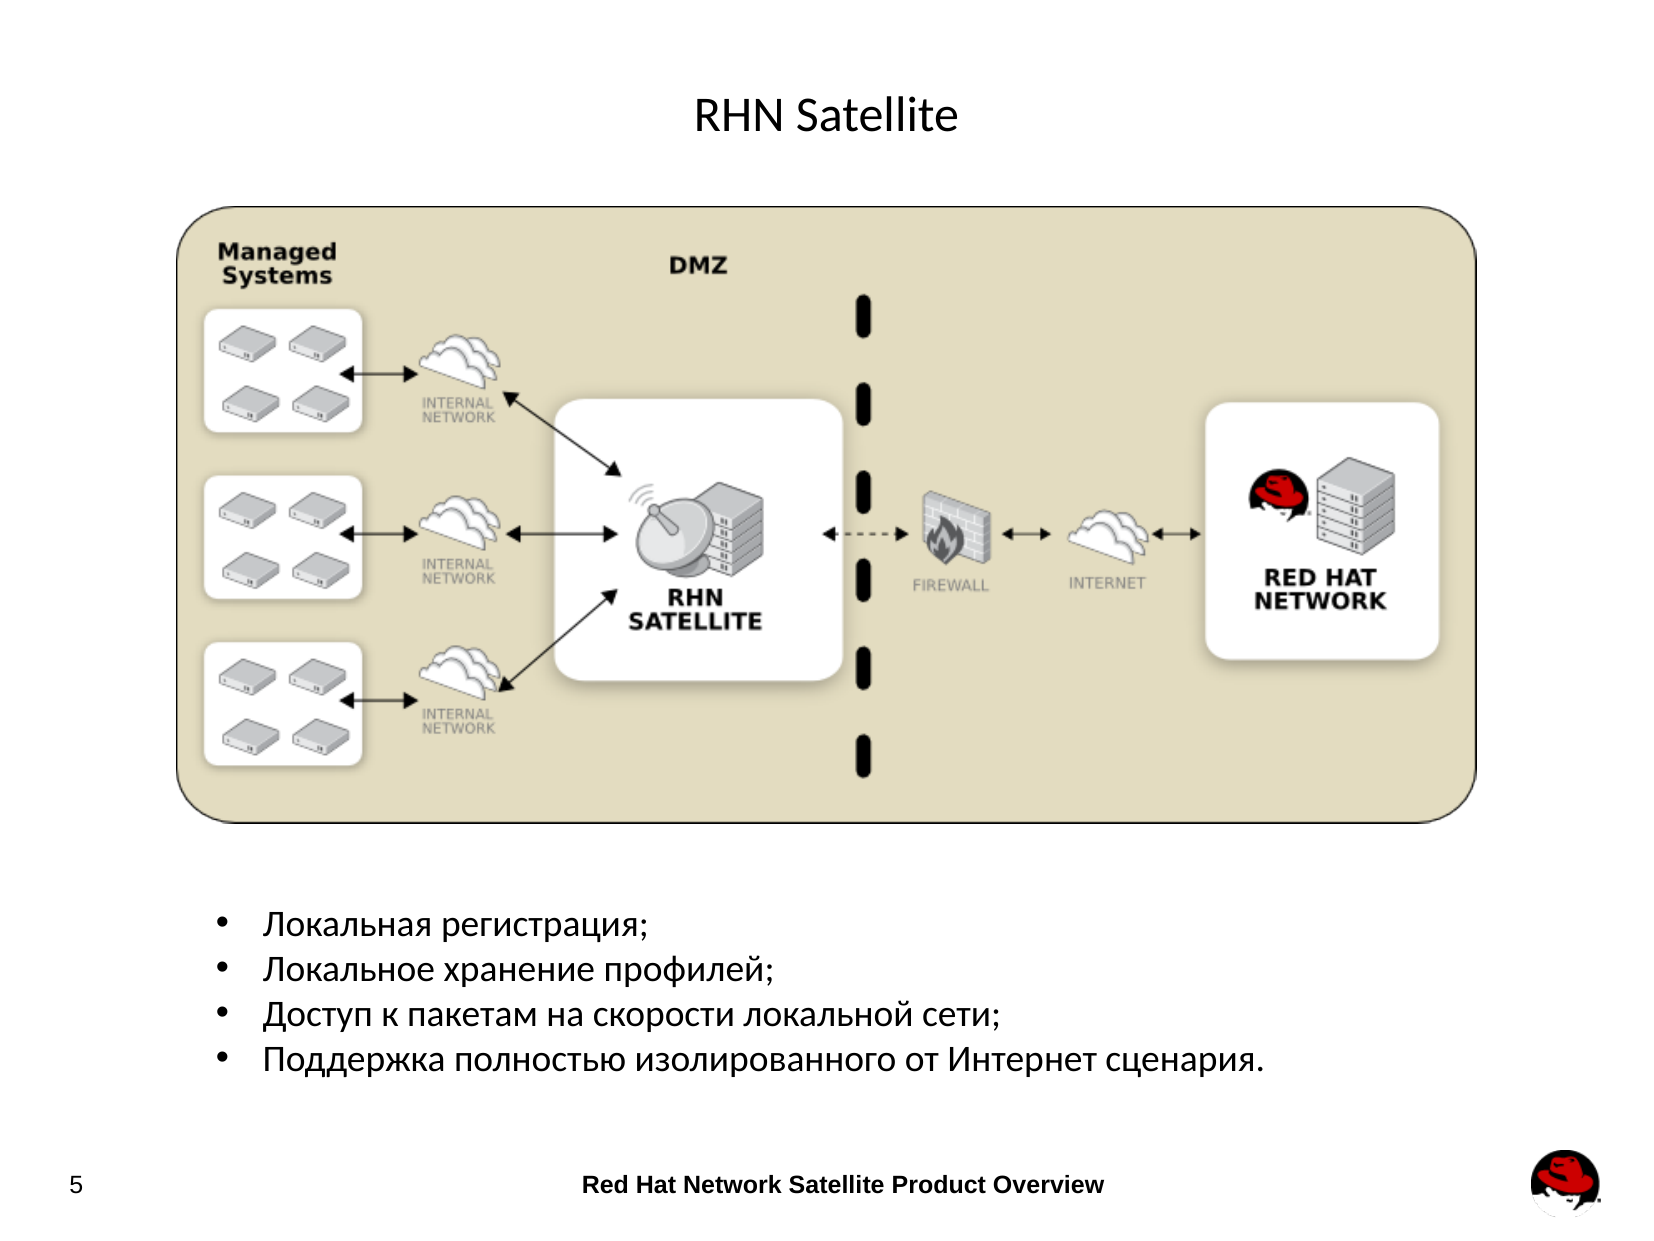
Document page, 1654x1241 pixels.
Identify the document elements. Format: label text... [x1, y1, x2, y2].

title RHN Satellite [410, 76, 1244, 147]
text_box Локальная регистрация; Локальное хранение профилей; Доступ к пакетам на скорости локальной сети; Поддержка полностью изолированного от Интернет сценария. [200, 891, 1619, 1087]
picture [176, 206, 1477, 824]
picture [1531, 1150, 1601, 1218]
